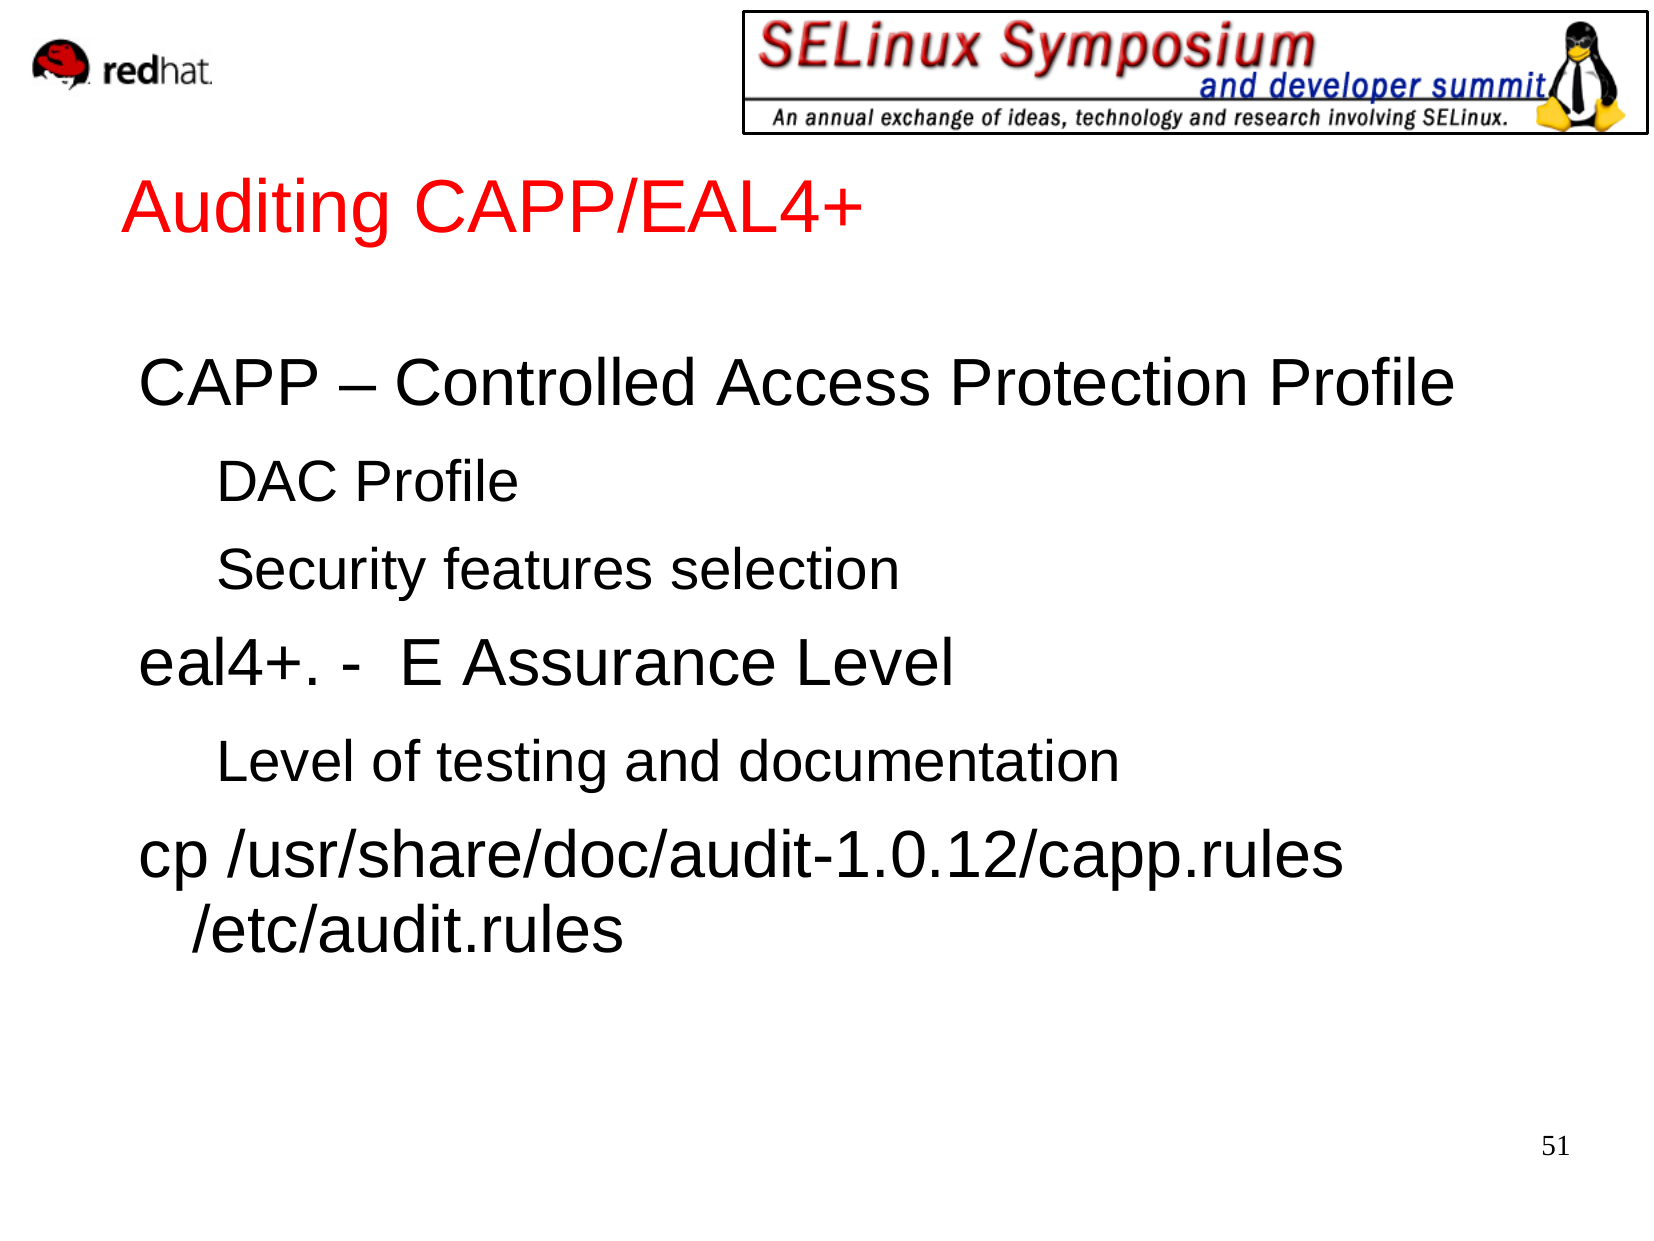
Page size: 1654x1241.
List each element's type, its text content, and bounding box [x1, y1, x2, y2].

picture [745, 13, 1646, 132]
picture [31, 37, 212, 98]
title Auditing CAPP/EAL4+ [121, 102, 1534, 310]
list CAPP – Controlled Access Protection Profile DAC Profile Security features selection eal4+. - E Assurance Level Level of testing and documentation cp /usr/share/doc/audit-1.0.12/capp.rules /etc/audit.rules [121, 344, 1534, 1130]
